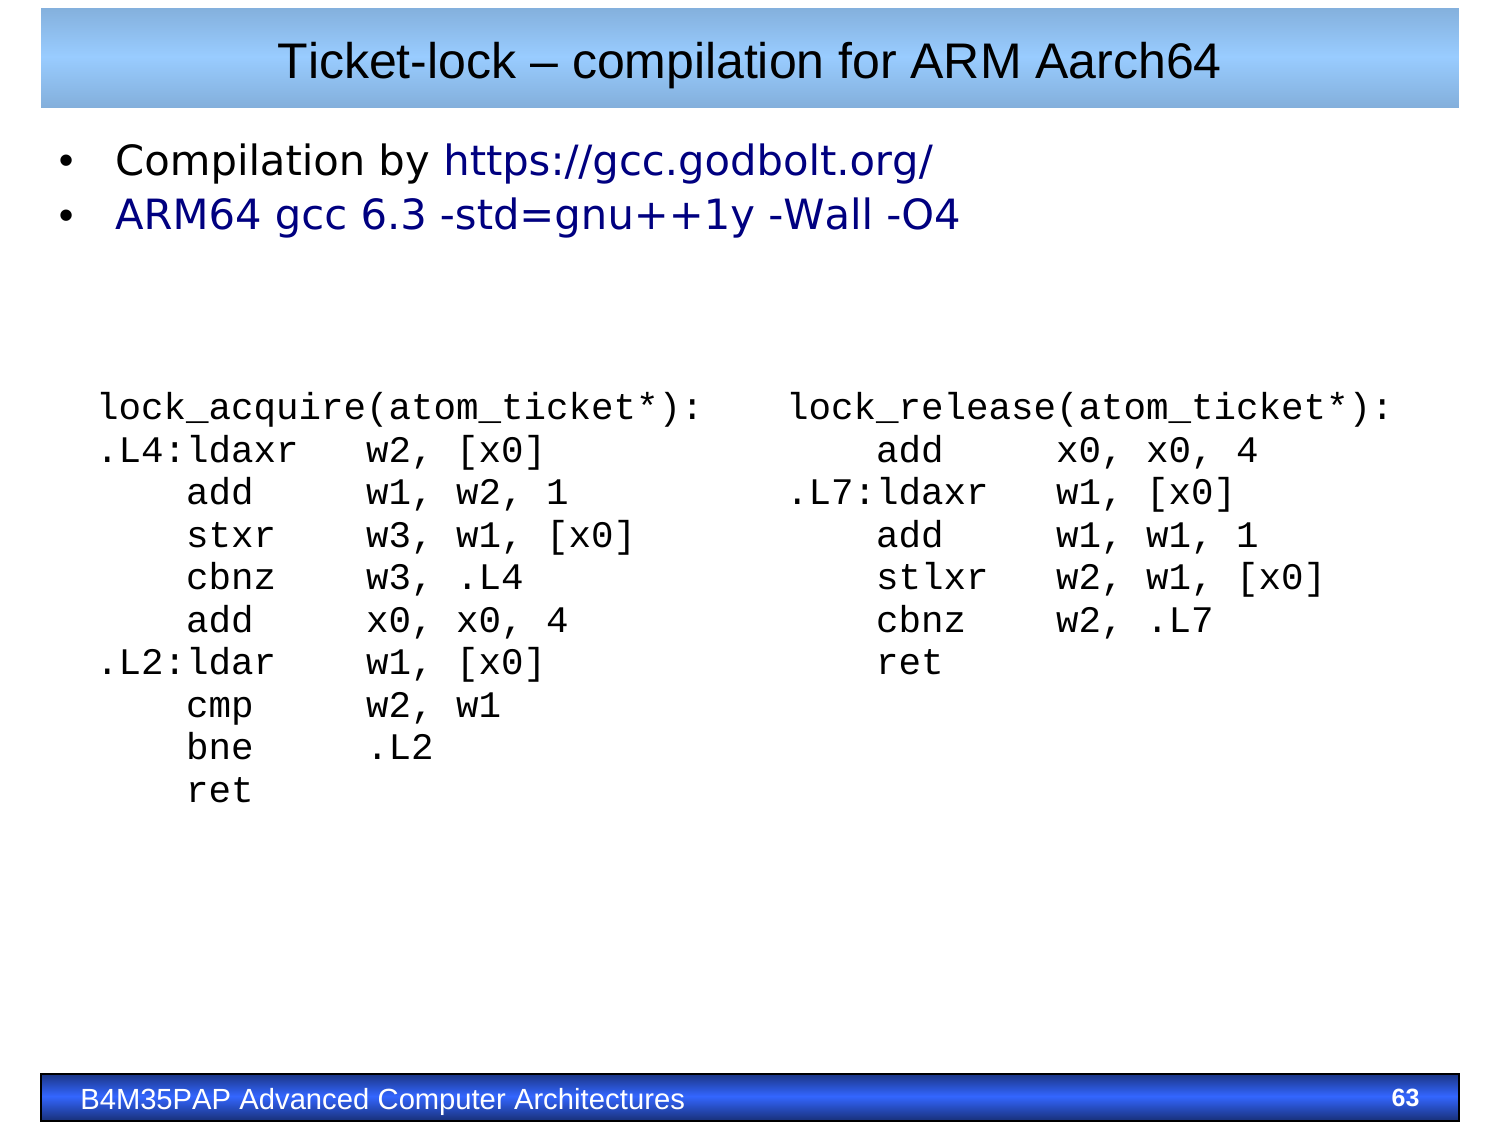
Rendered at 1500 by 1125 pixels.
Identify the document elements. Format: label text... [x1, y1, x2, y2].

text_box lock_release(atom_ticket*): add x0, x0, 4 .L7:ldaxr w1, [x0] add w1, w1, 1 stlxr w2, w1, [x0] cbnz w2, .L7 ret [771, 380, 1444, 1034]
title Ticket-lock – compilation for ARM Aarch64 [41, 8, 1459, 108]
list Compilation by https://gcc.godbolt.org/ ARM64 gcc 6.3 -std=gnu++1y -Wall -O4 [44, 128, 1458, 1056]
